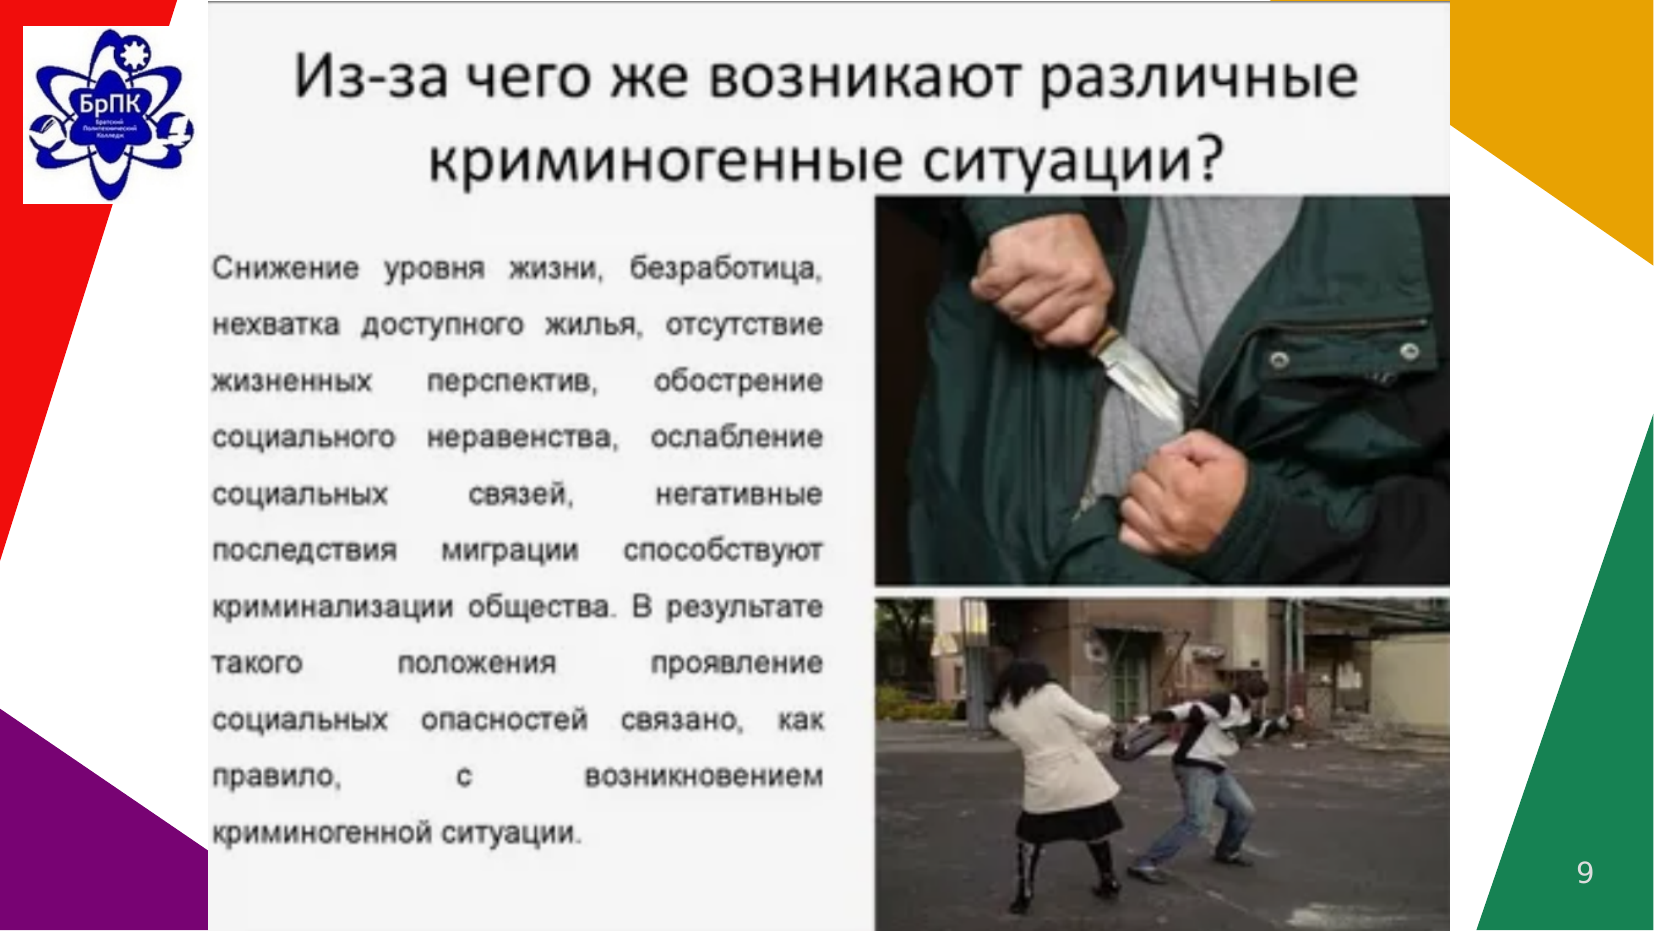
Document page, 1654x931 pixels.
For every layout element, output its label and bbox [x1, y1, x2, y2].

picture [208, 1, 1450, 931]
picture [23, 26, 200, 204]
